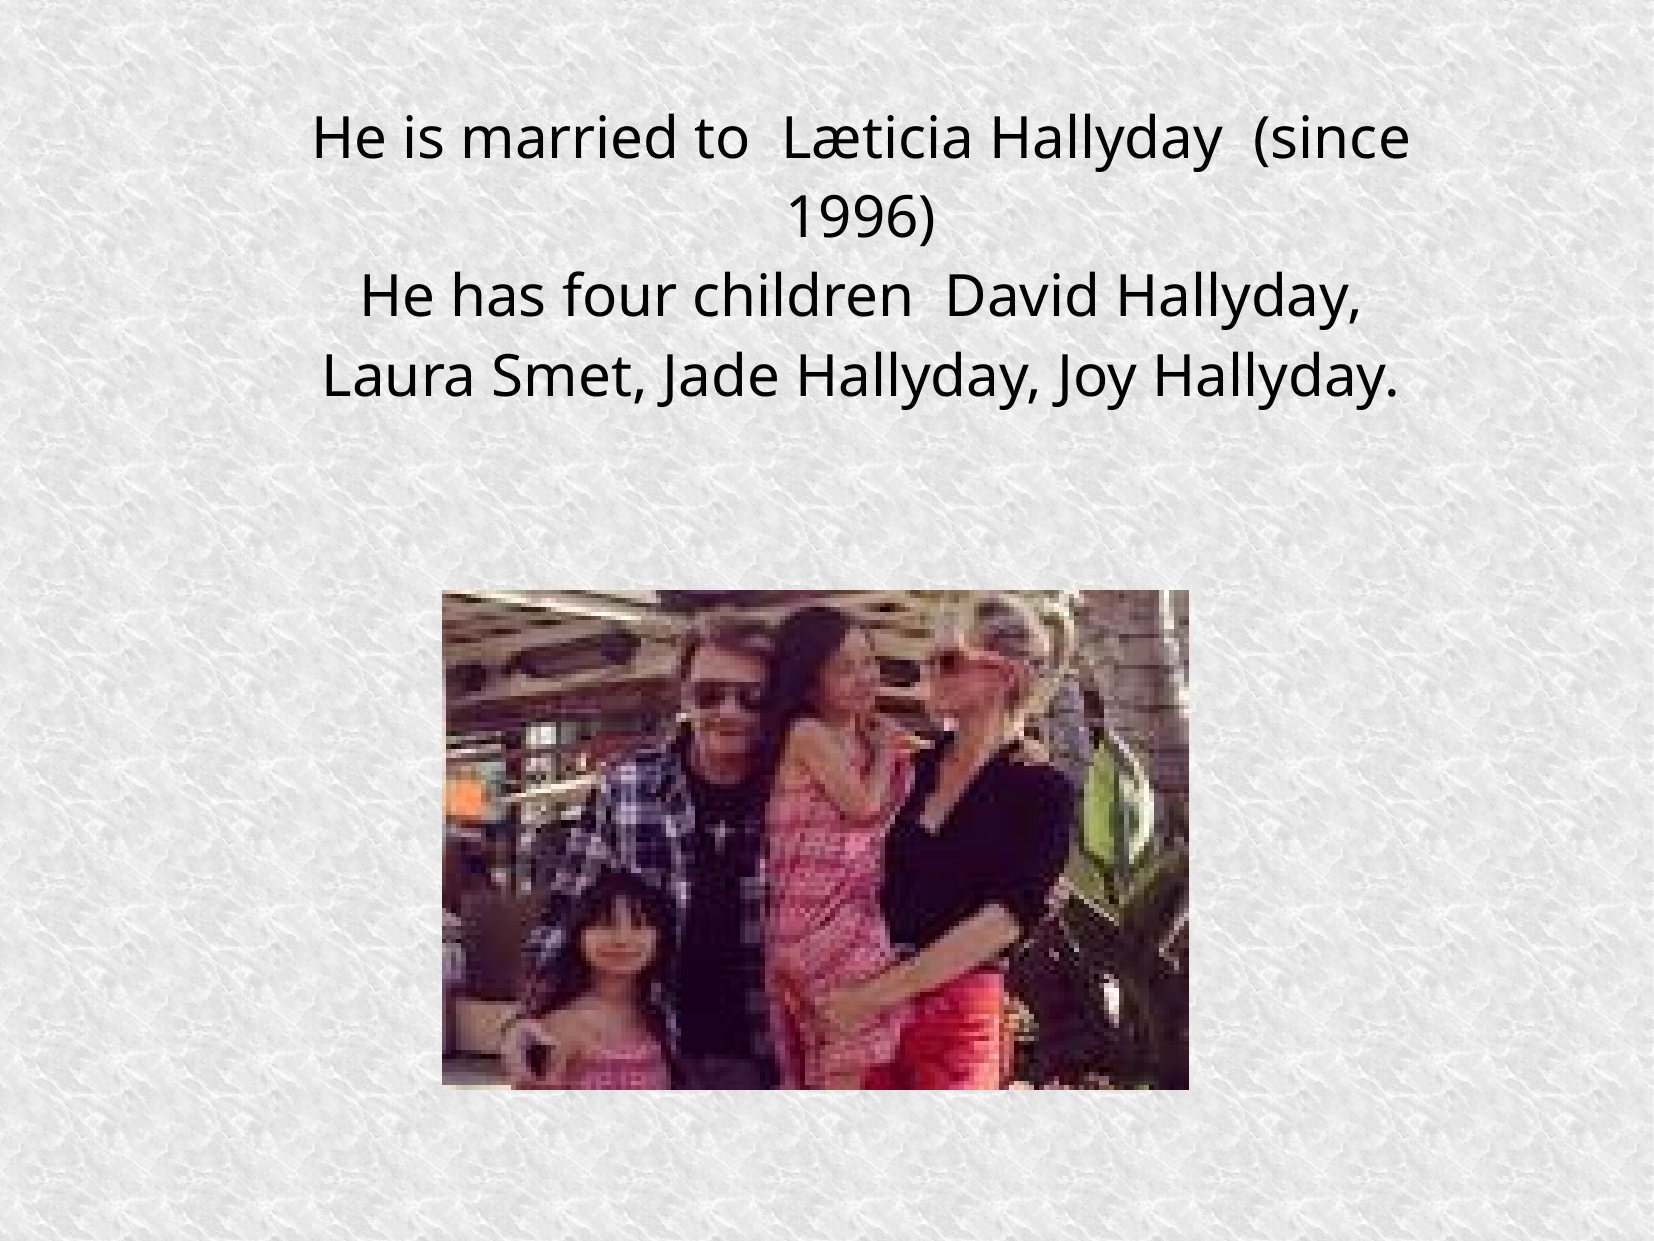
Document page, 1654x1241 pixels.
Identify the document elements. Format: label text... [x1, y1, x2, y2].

picture [0, 0, 1654, 1241]
text_box He is married to Læticia Hallyday (since 1996) He has four children David Hallyday, Laura Smet, Jade Hallyday, Joy Hallyday. [295, 88, 1427, 511]
